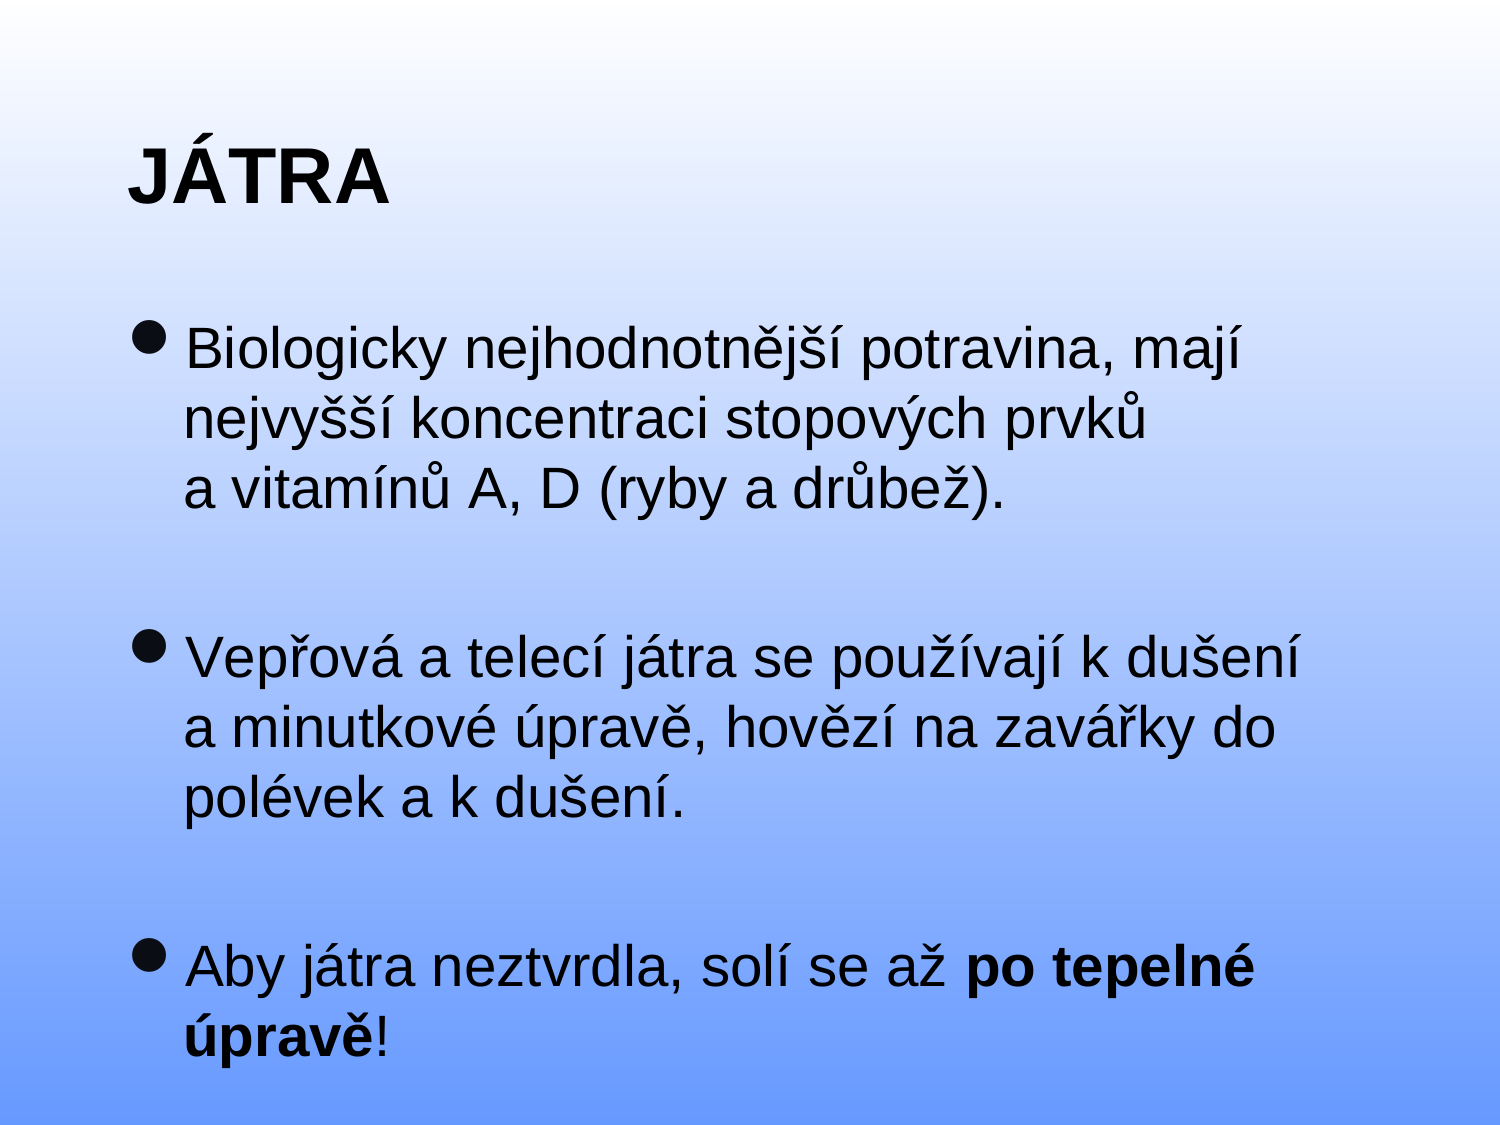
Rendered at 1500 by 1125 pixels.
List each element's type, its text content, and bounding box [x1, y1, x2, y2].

title JÁTRA [112, 78, 1463, 266]
list Biologicky nejhodnotnější potravina, mají nejvyšší koncentraci stopových prvků a vitamínů A, D (ryby a drůbež). Vepřová a telecí játra se používají k dušení a minutkové úpravě, hovězí na zavářky do polévek a k dušení. Aby játra neztvrdla, solí se až po tepelné úpravě! [112, 302, 1414, 1087]
